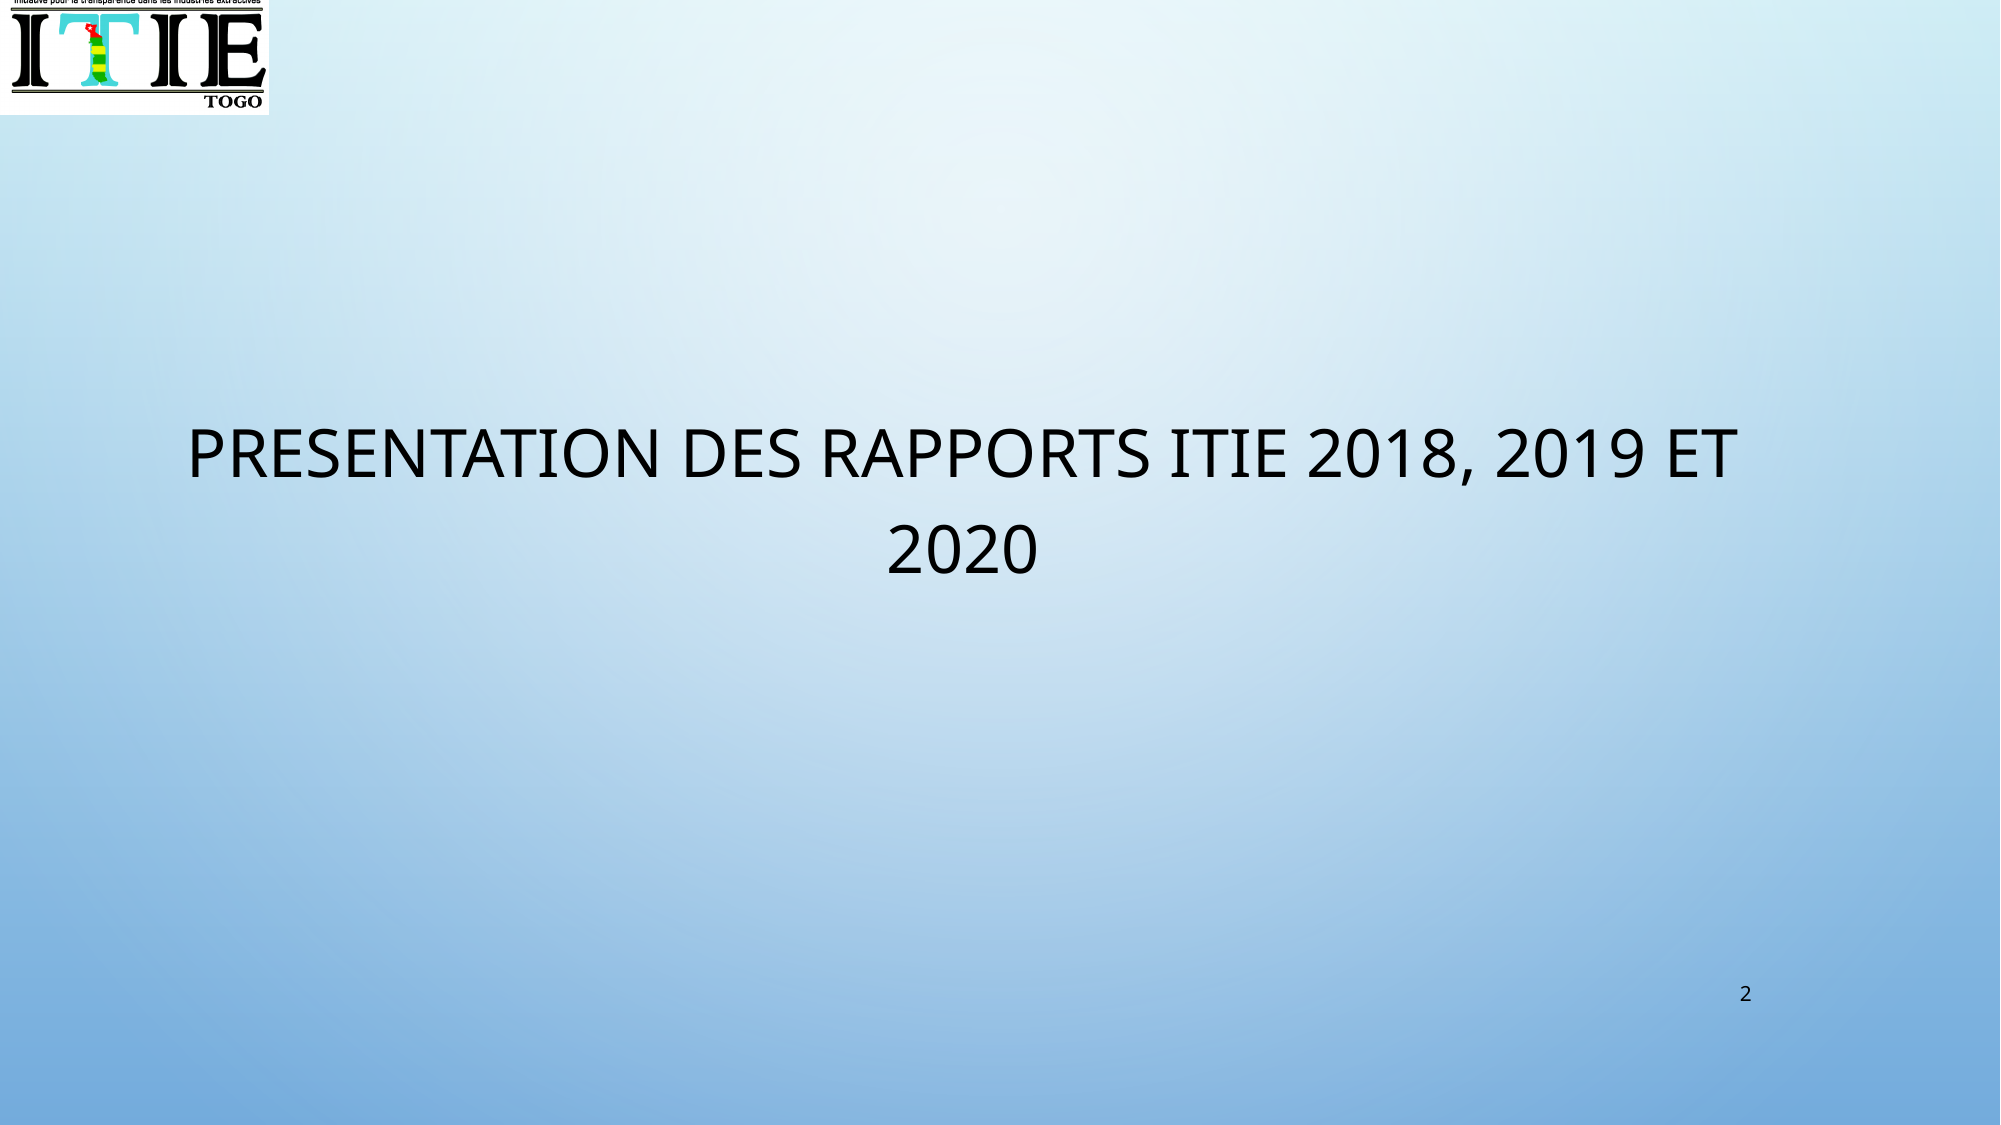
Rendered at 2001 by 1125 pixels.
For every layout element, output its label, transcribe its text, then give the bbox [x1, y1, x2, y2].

text_box [1724, 965, 1851, 1025]
picture [0, 0, 269, 115]
list PRESENTATION DES RAPPORTS ITIE 2018, 2019 ET 2020 [171, 387, 1829, 605]
